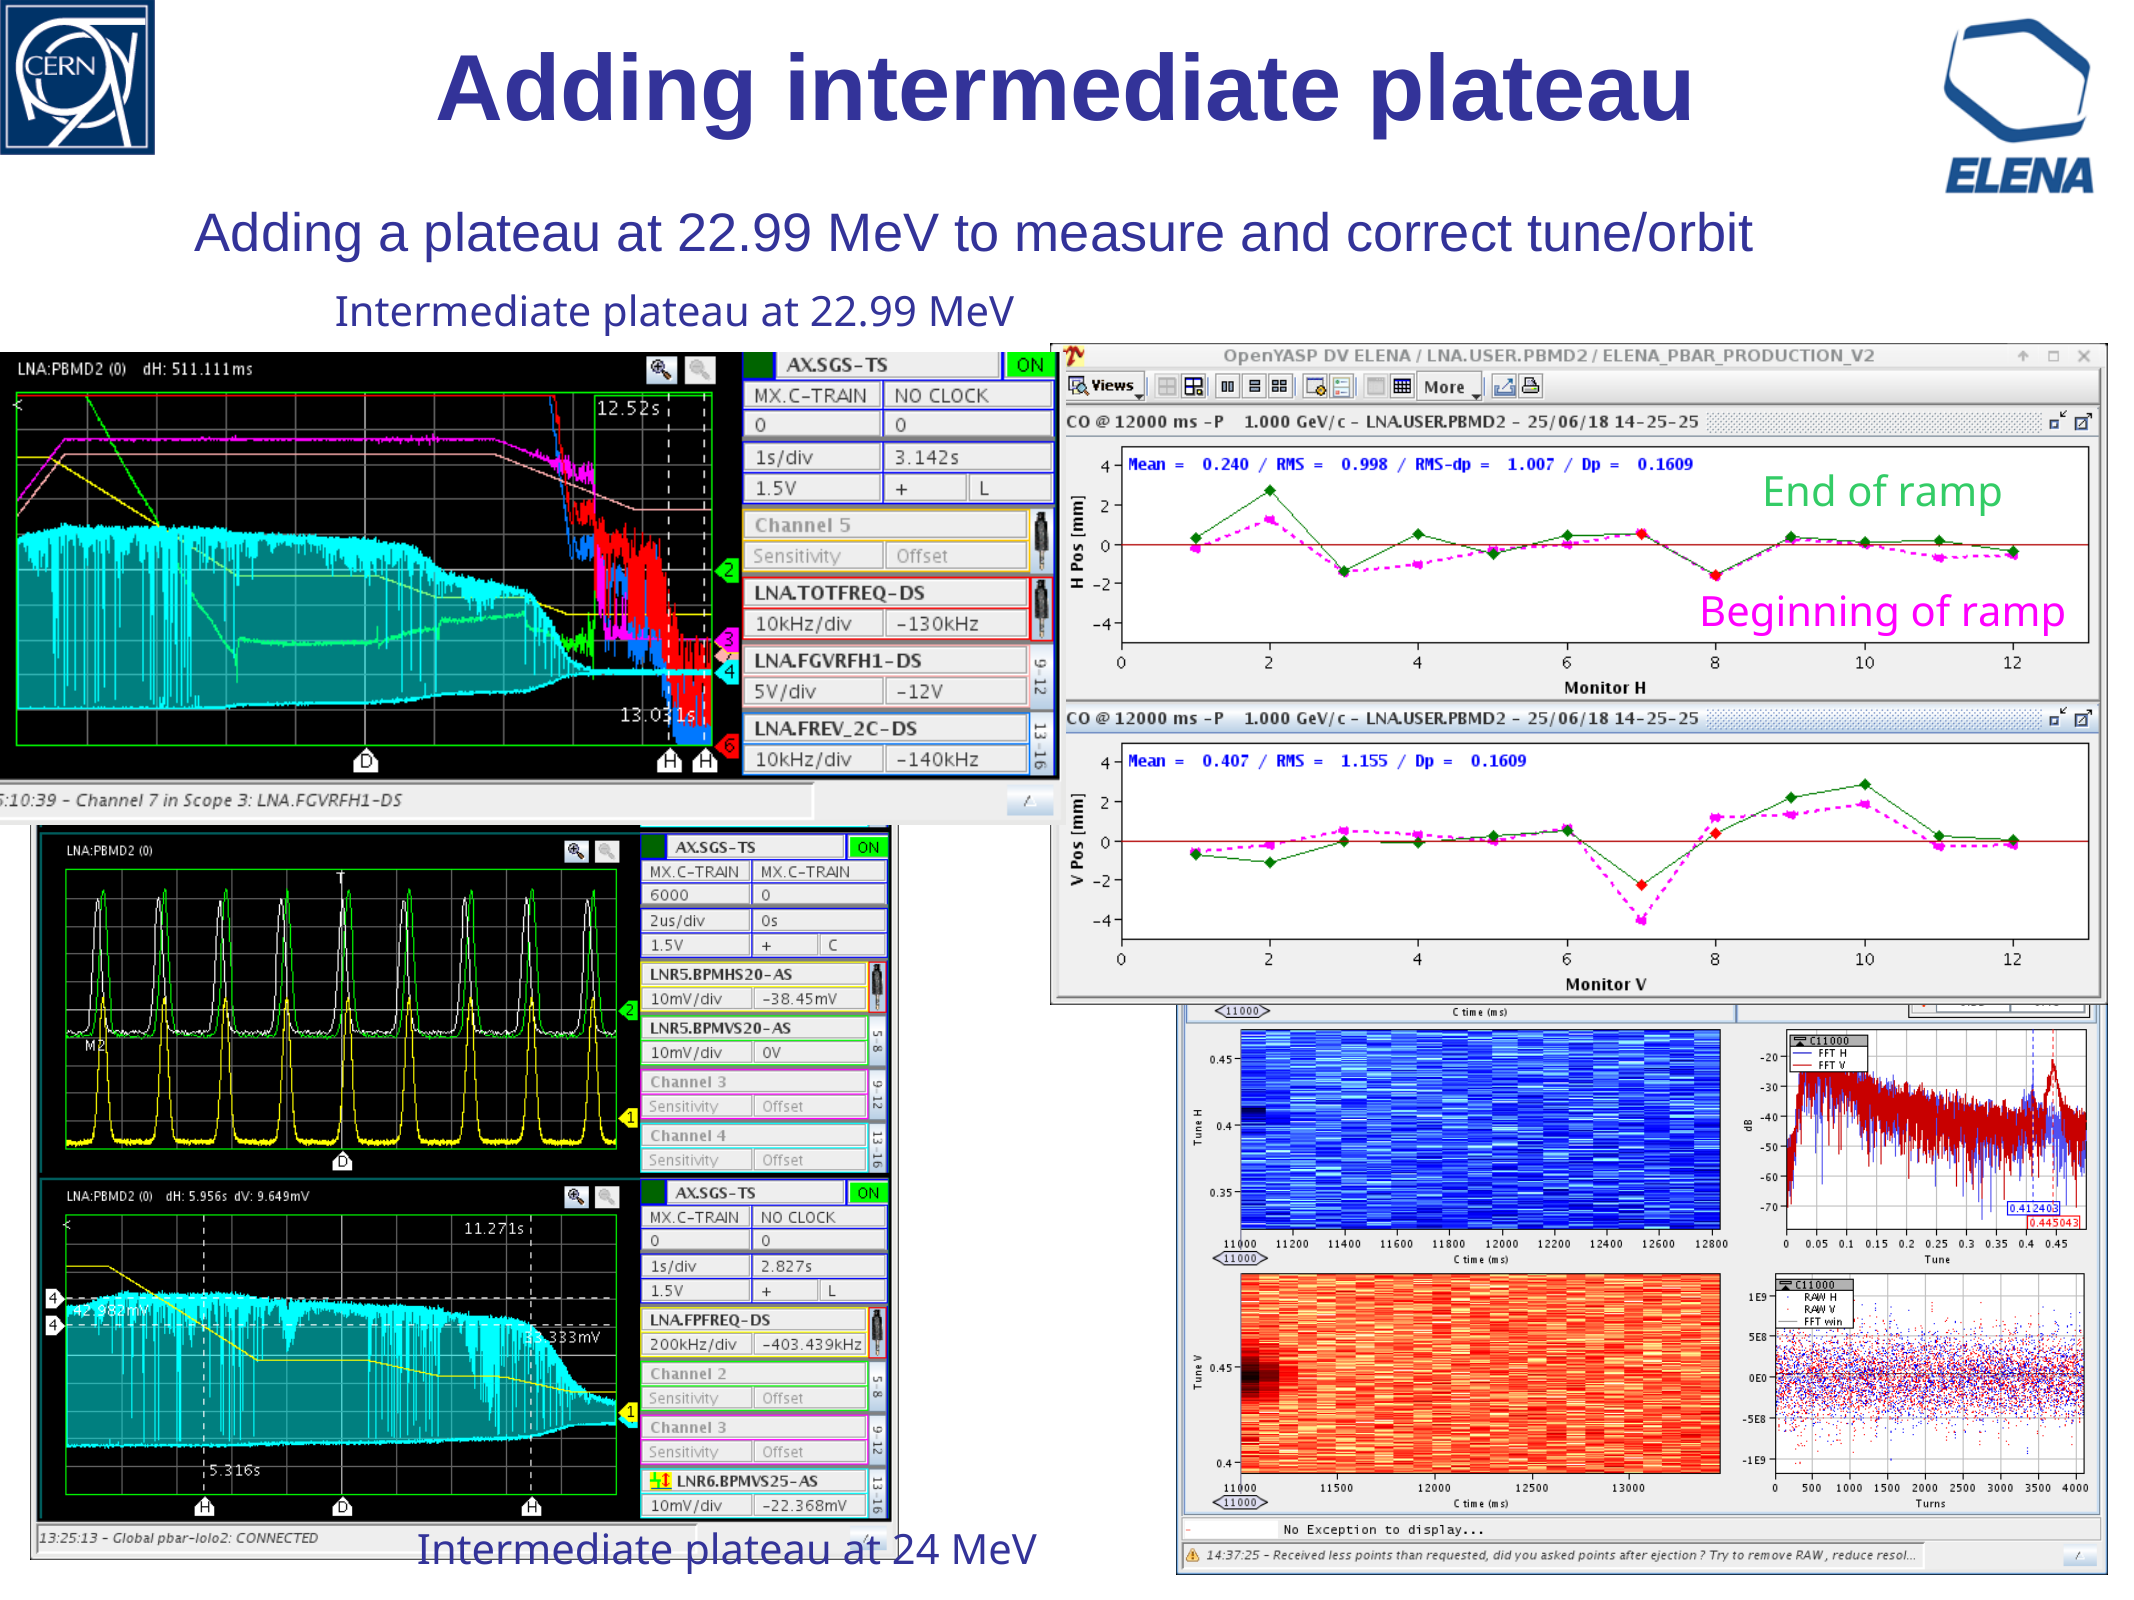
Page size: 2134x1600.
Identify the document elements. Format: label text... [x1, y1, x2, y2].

text_box Beginning of ramp [1657, 577, 2108, 697]
picture [1924, 10, 2117, 206]
text_box Intermediate plateau at 24 MeV [374, 1515, 1081, 1591]
text_box End of ramp [1702, 457, 2063, 577]
picture [0, 0, 155, 155]
title Adding intermediate plateau [208, 10, 1924, 156]
picture [0, 343, 2108, 1576]
text_box Intermediate plateau at 22.99 MeV [269, 277, 1081, 393]
text_box Adding a plateau at 22.99 MeV to measure and correct tune/orbit [179, 190, 1771, 271]
